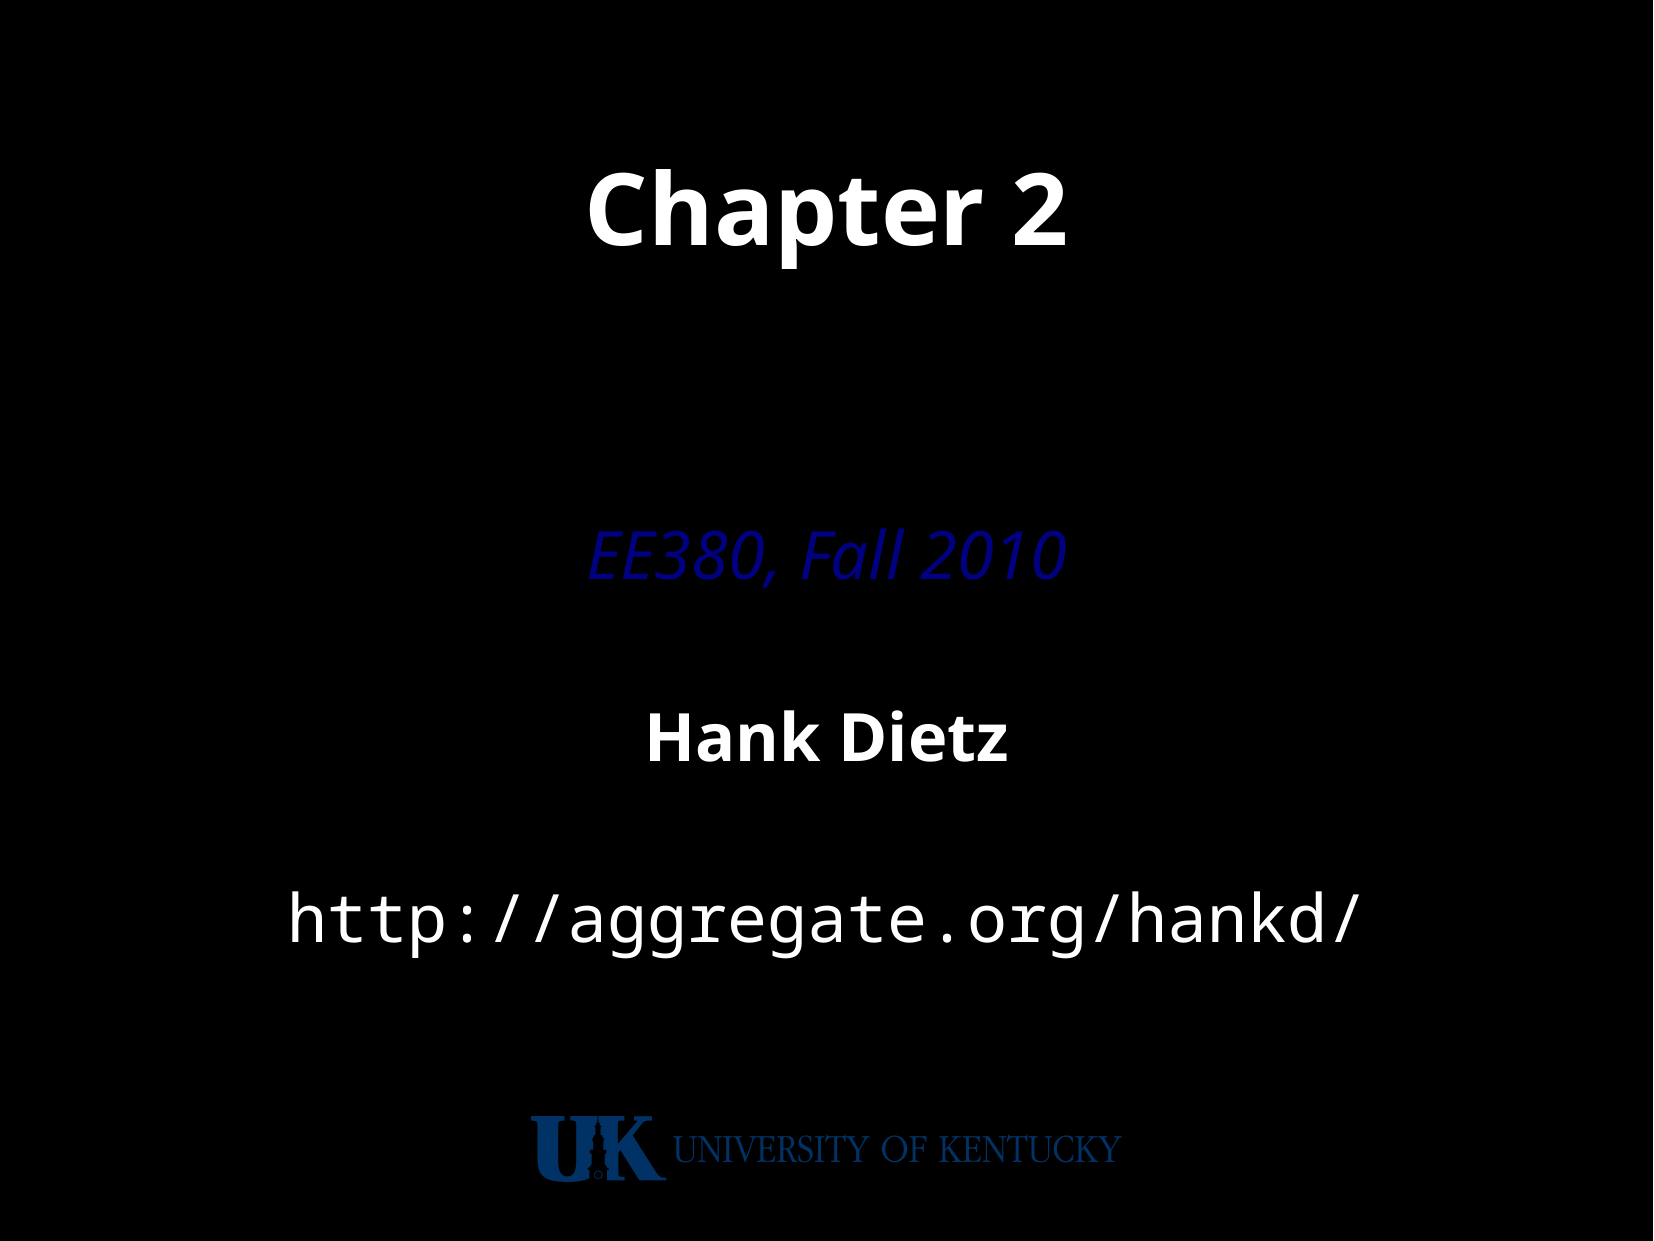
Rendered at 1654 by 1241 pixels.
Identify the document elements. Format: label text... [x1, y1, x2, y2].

title Chapter 2 [121, 83, 1533, 330]
subtitle EE380, Fall 2010 Hank Dietz http://aggregate.org/hankd/ [121, 344, 1533, 1127]
picture [531, 1116, 1122, 1182]
